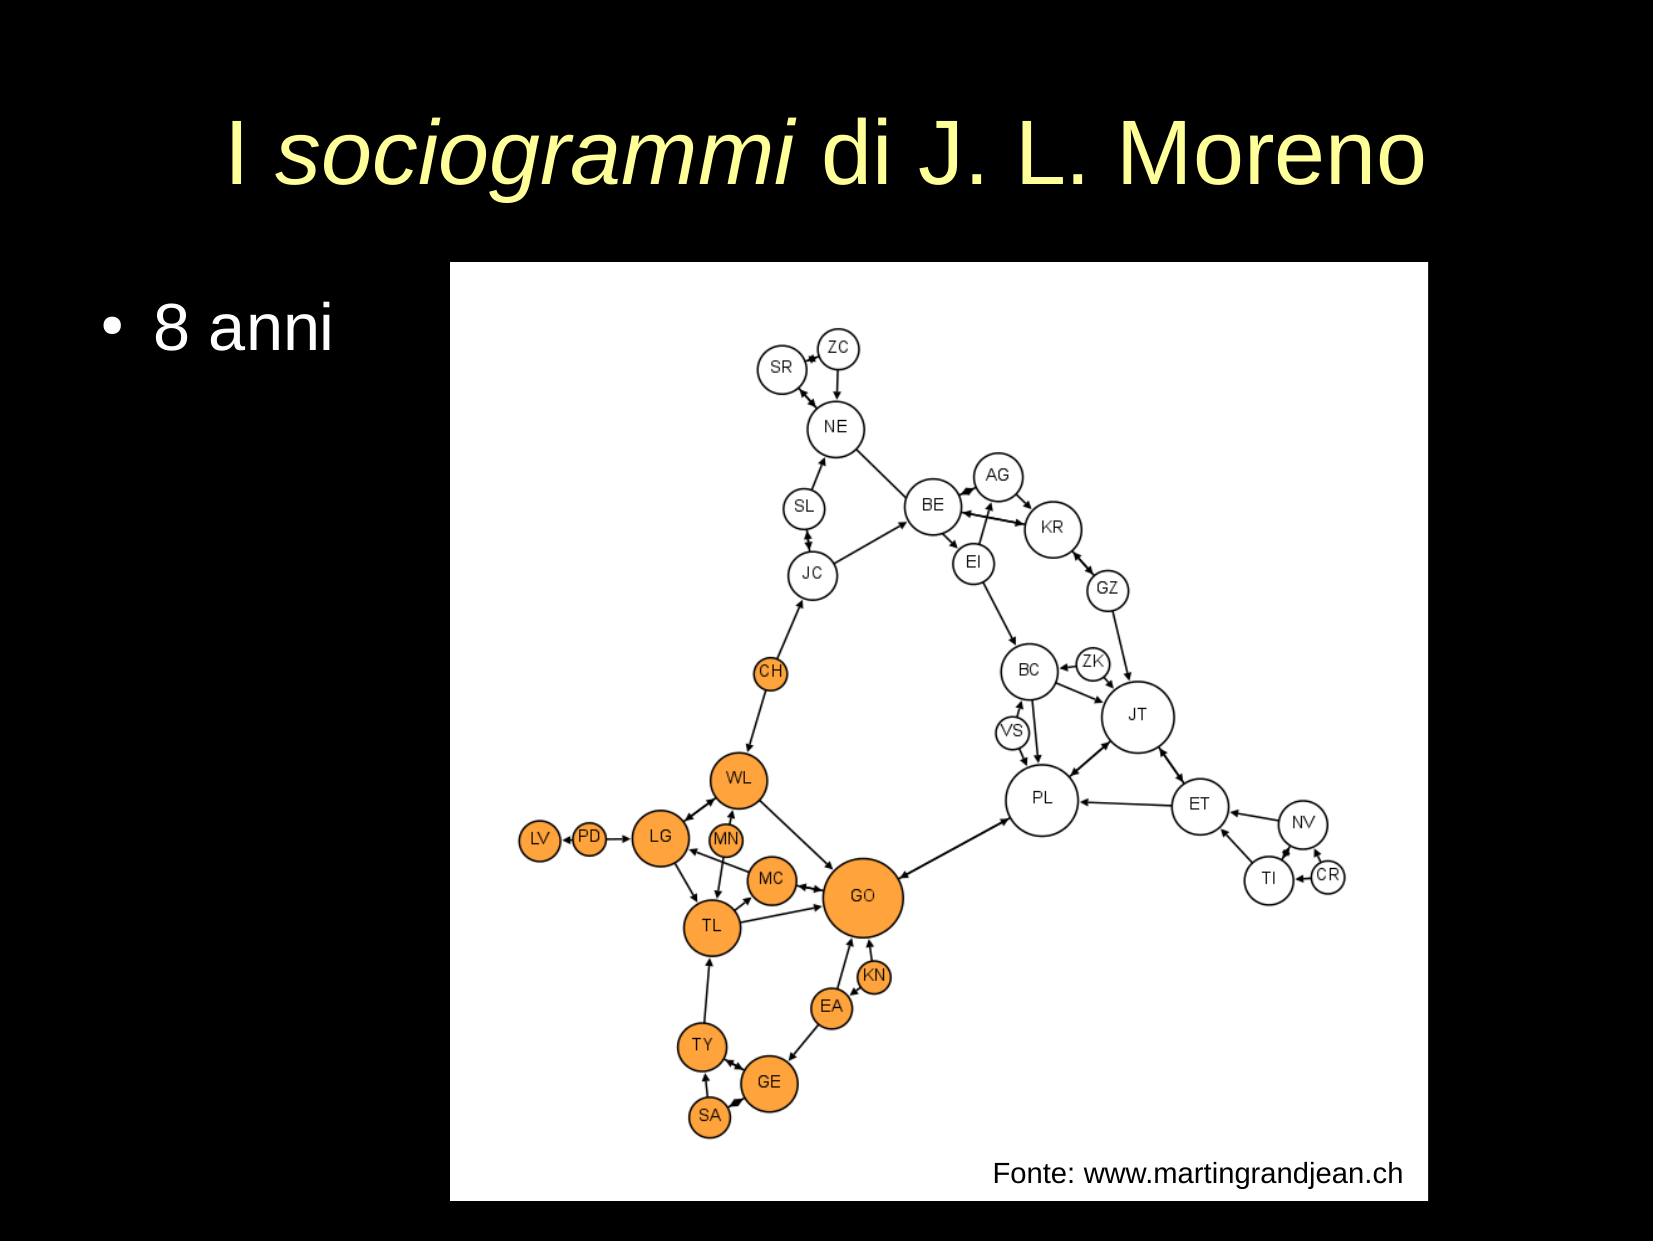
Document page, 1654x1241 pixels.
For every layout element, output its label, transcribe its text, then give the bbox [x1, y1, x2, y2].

title I sociogrammi di J. L. Moreno [82, 49, 1571, 257]
picture [450, 262, 1429, 290]
picture [450, 1126, 1429, 1201]
text_box Fonte: www.martingrandjean.ch [975, 1146, 1426, 1201]
list 8 anni [82, 290, 1571, 1126]
